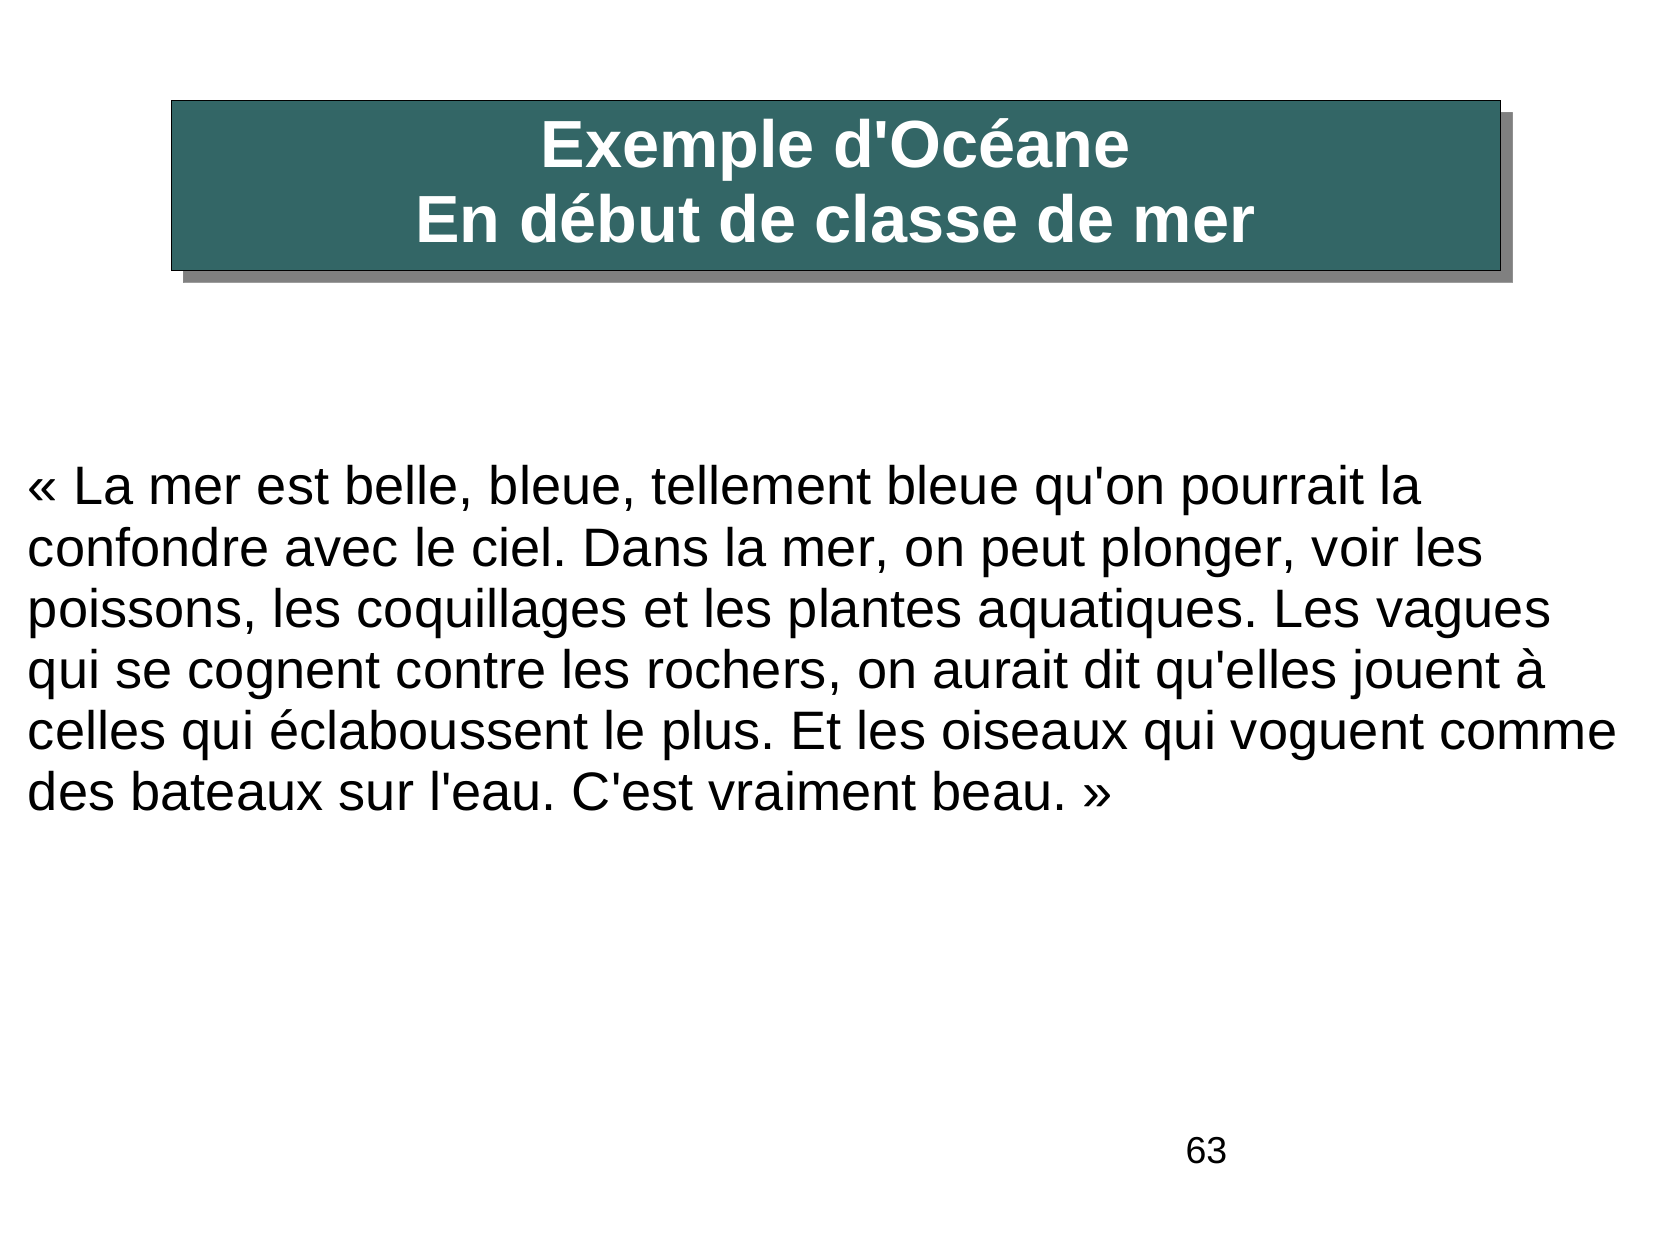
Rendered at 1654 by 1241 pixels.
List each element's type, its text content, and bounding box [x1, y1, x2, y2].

text_box « La mer est belle, bleue, tellement bleue qu'on pourrait la confondre avec le ciel. Dans la mer, on peut plonger, voir les poissons, les coquillages et les plantes aquatiques. Les vagues qui se cognent contre les rochers, on aurait dit qu'elles jouent à celles qui éclaboussent le plus. Et les oiseaux qui voguent comme des bateaux sur l'eau. C'est vraiment beau. » [13, 448, 1654, 834]
text_box Exemple d'Océane En début de classe de mer [171, 100, 1501, 271]
